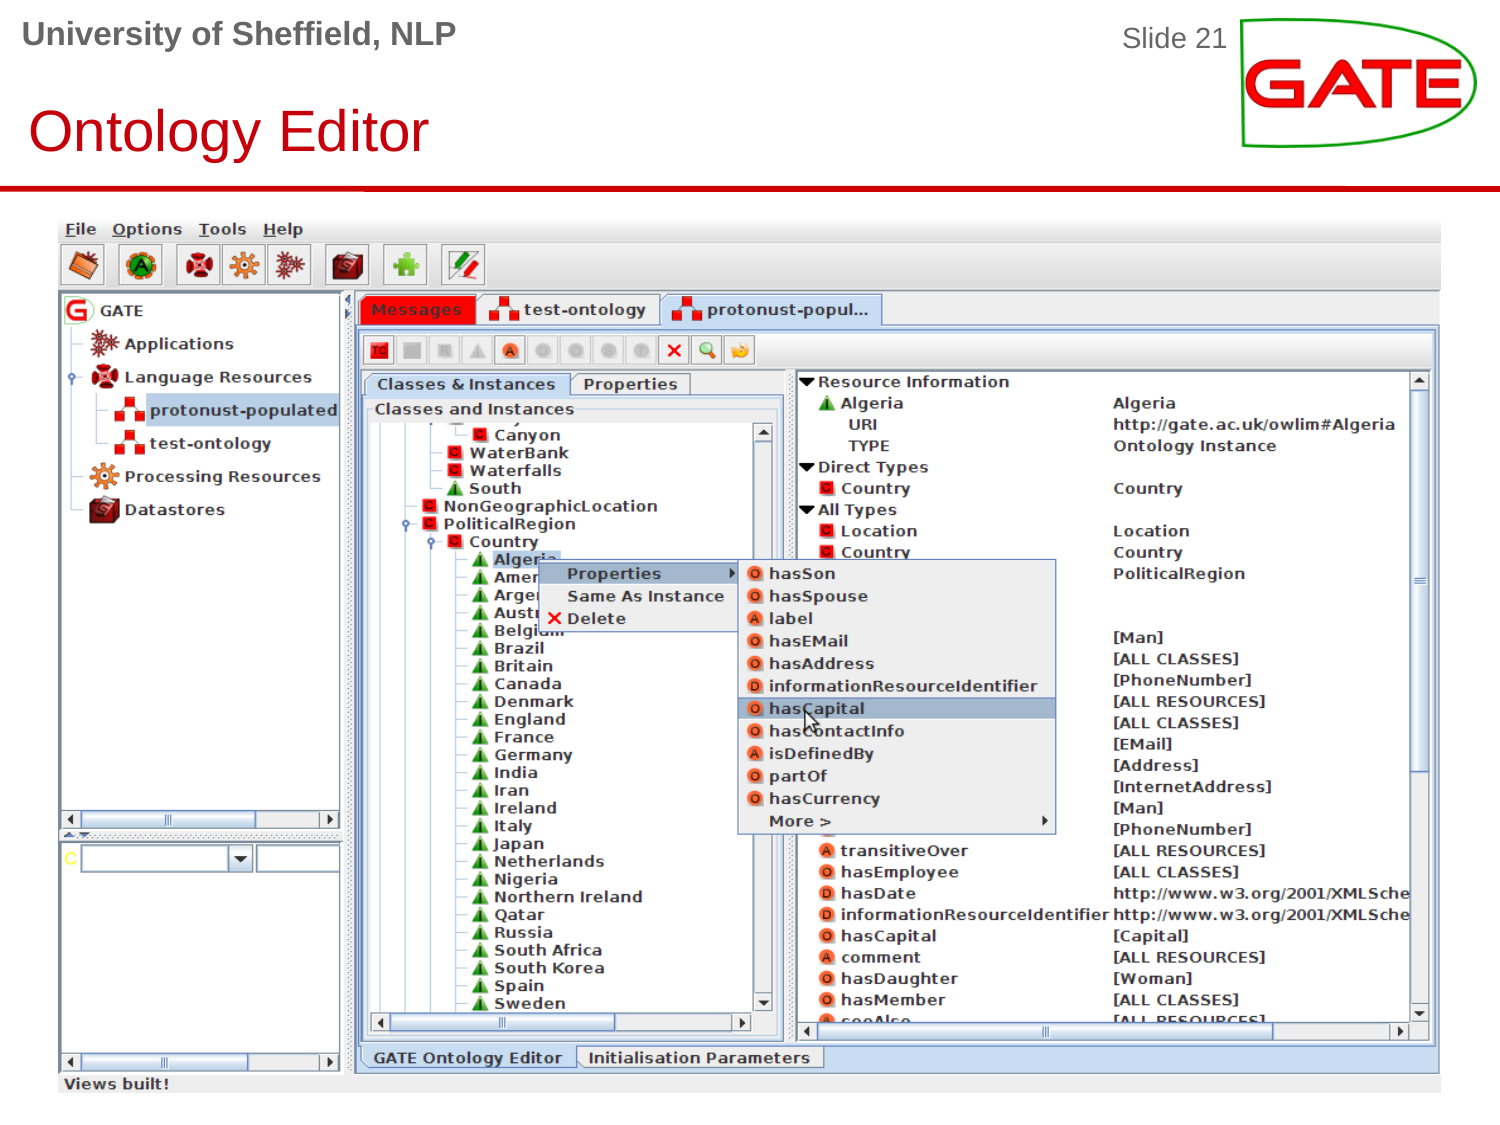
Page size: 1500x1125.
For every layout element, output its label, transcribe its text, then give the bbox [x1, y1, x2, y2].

picture [58, 218, 1441, 1093]
picture [1240, 18, 1477, 148]
title Ontology Editor [13, 33, 934, 222]
